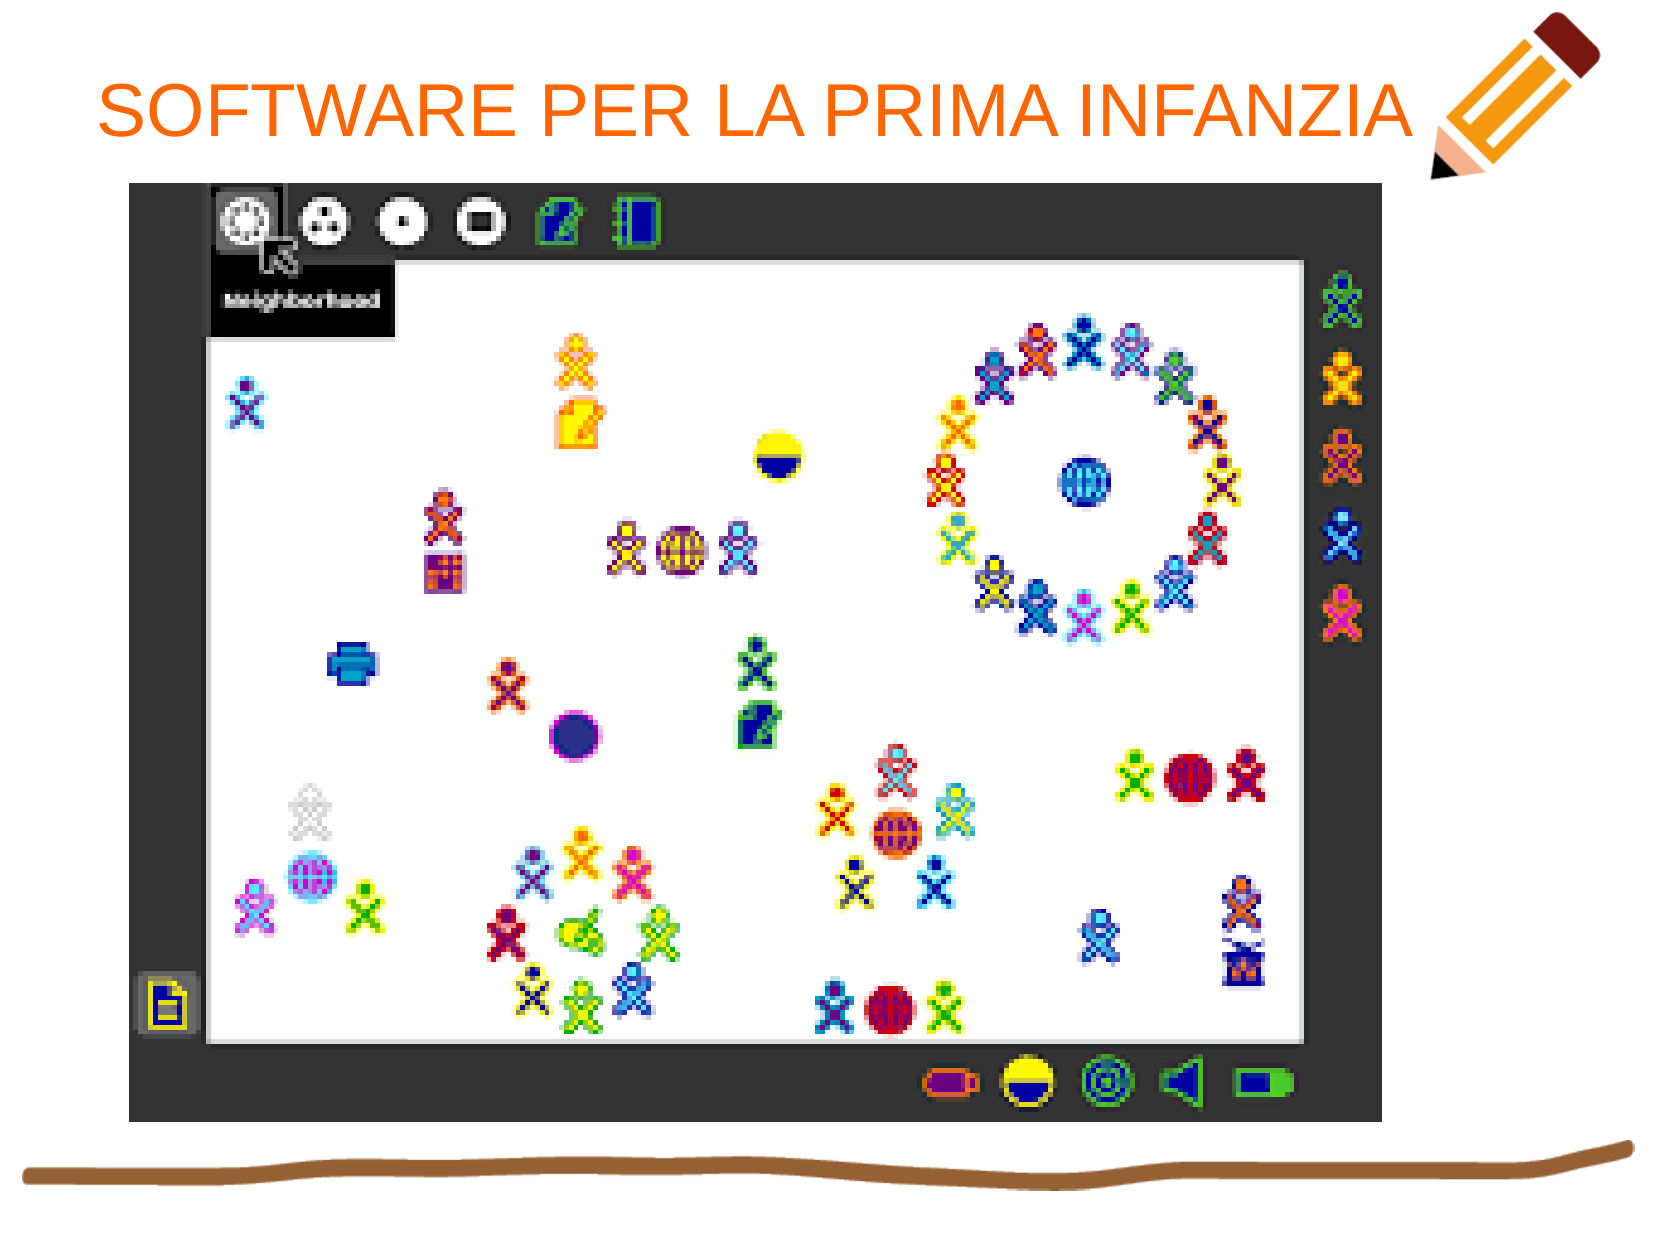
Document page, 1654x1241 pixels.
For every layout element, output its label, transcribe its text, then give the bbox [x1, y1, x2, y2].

picture [129, 183, 1382, 1122]
picture [22, 1140, 1635, 1191]
title SOFTWARE PER LA PRIMA INFANZIA [82, 49, 1430, 172]
picture [1430, 12, 1601, 181]
